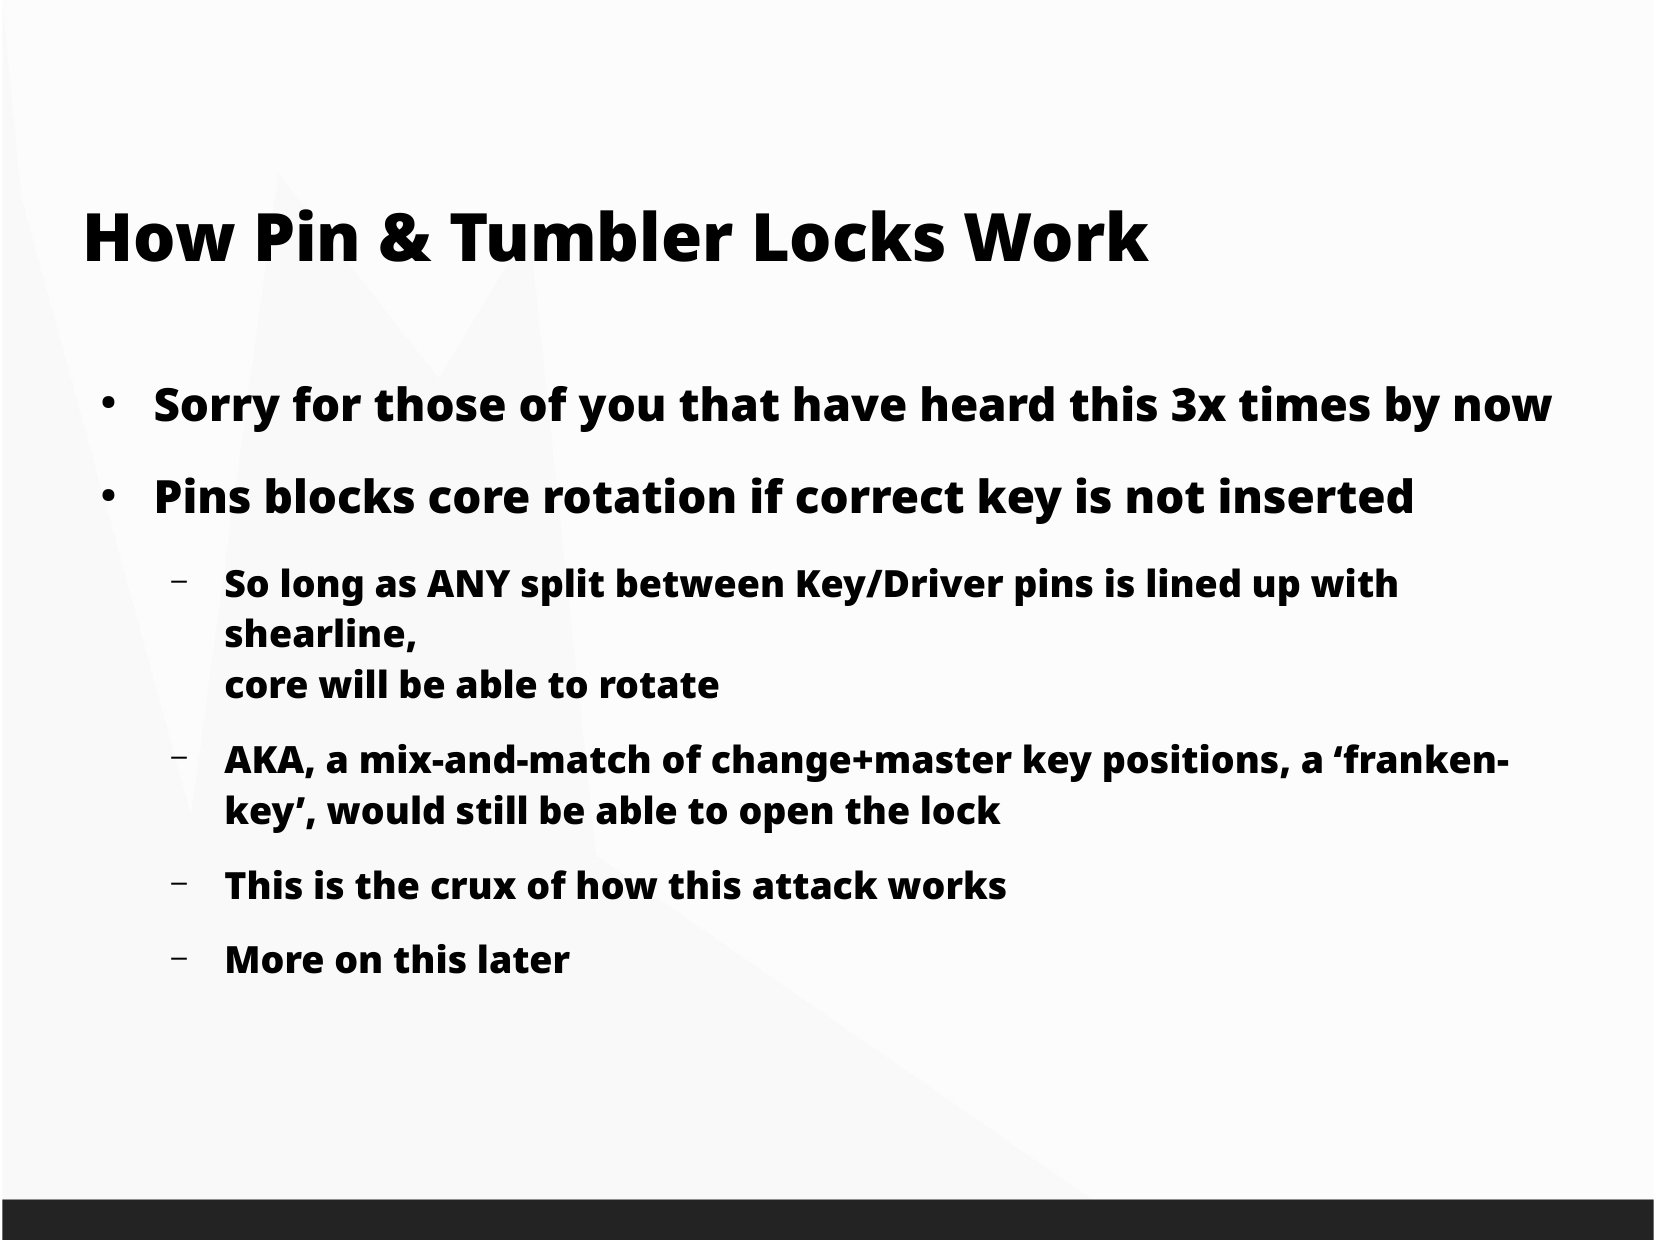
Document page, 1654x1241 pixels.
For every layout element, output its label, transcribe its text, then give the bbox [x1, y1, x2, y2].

title How Pin & Tumbler Locks Work [82, 139, 1571, 332]
picture [2, 0, 1654, 1241]
list Sorry for those of you that have heard this 3x times by now Pins blocks core rotation if correct key is not inserted So long as ANY split between Key/Driver pins is lined up with shearline, core will be able to rotate AKA, a mix-and-match of change+master key positions, a ‘franken-key’, would still be able to open the lock This is the crux of how this attack works More on this later [82, 372, 1571, 1013]
